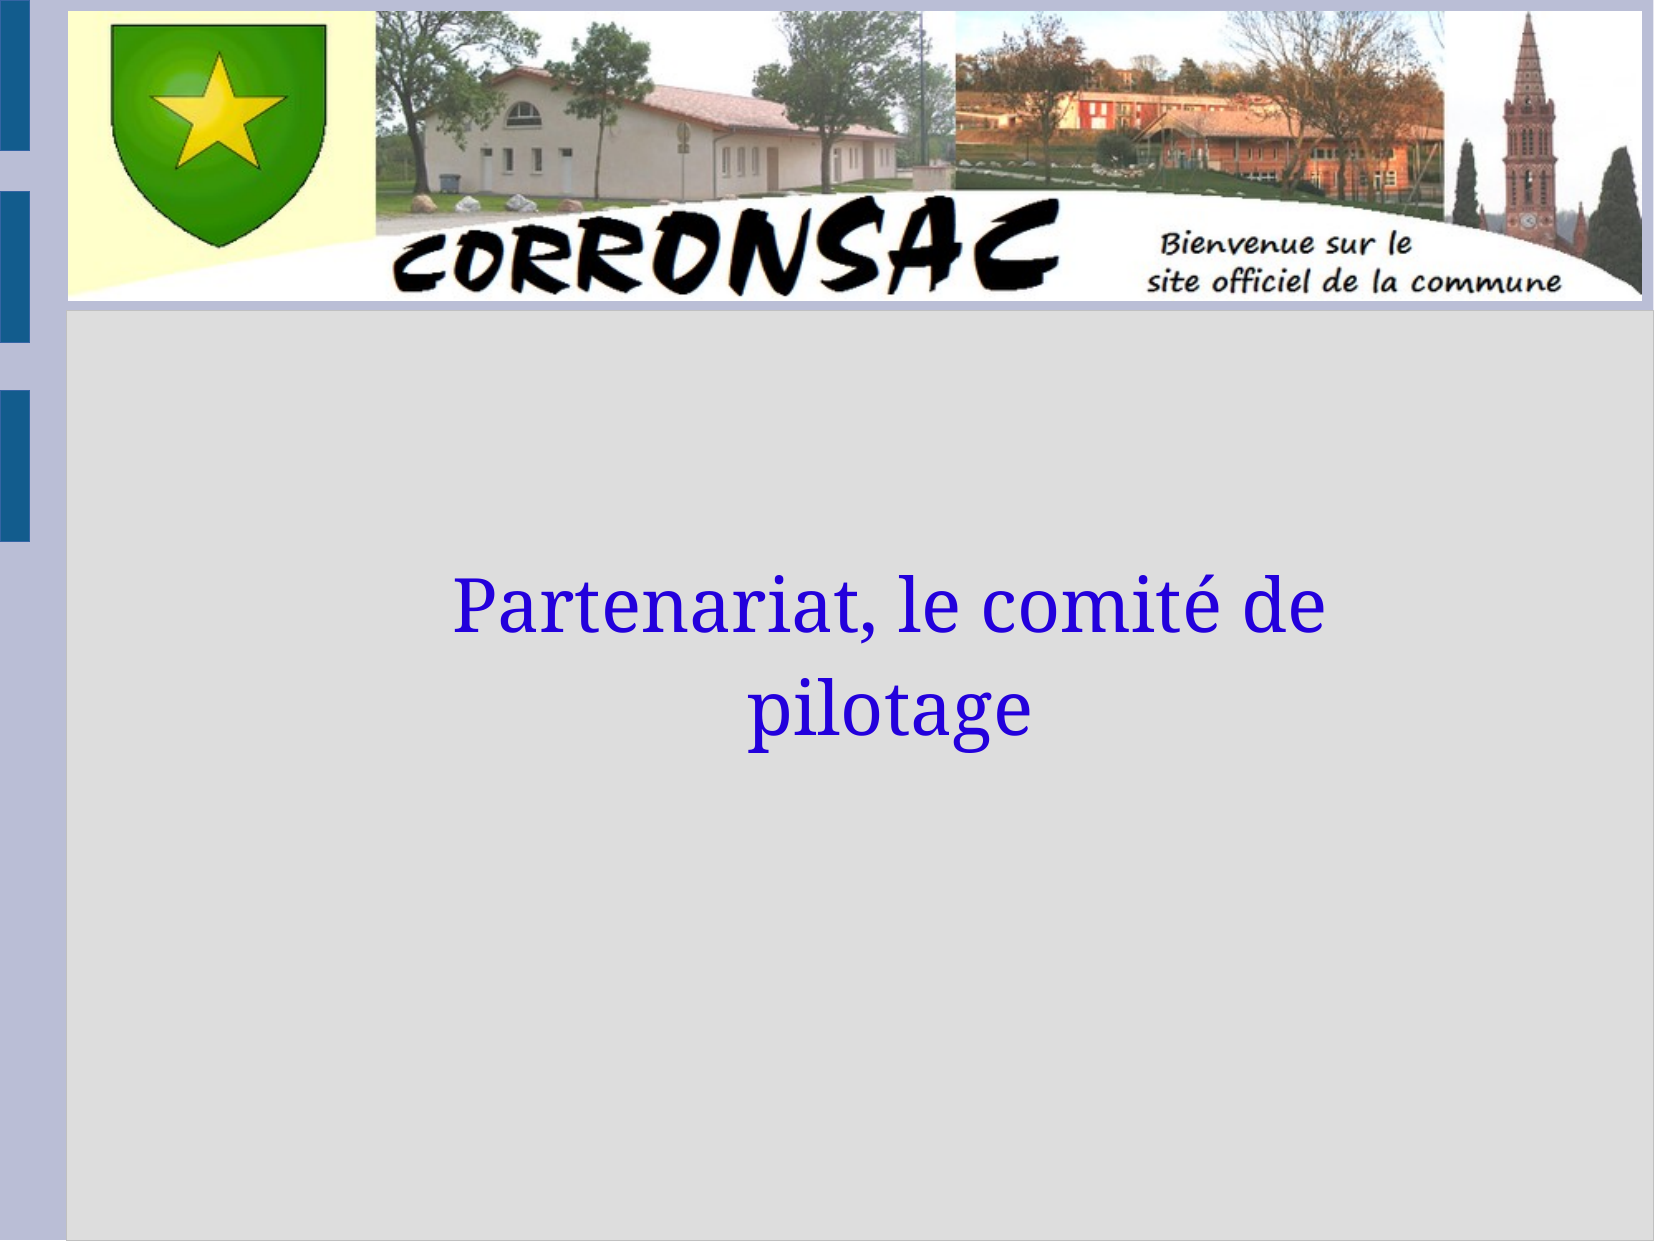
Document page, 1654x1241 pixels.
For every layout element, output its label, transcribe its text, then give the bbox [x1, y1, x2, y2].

picture [68, 11, 1642, 301]
text_box Partenariat, le comité de pilotage [246, 552, 1465, 638]
